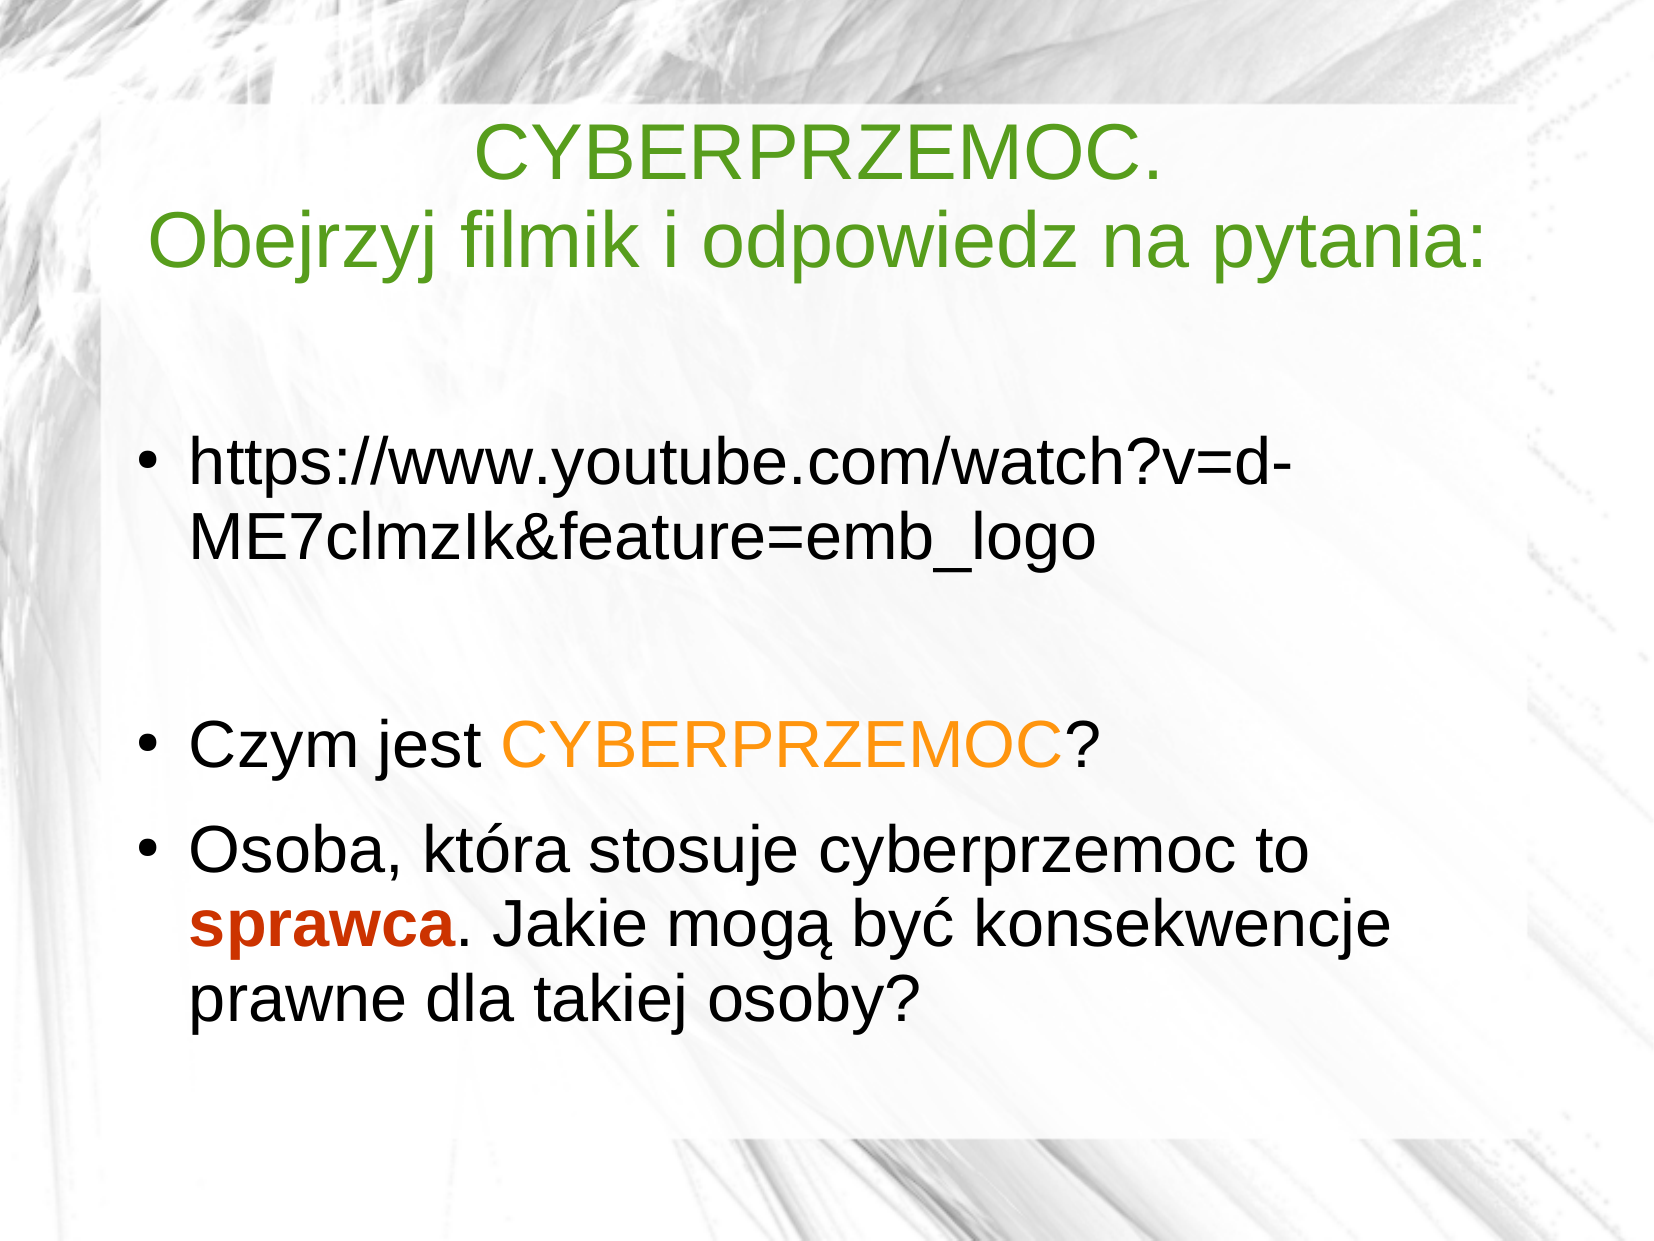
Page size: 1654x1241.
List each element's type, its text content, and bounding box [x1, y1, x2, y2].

picture [0, 0, 1654, 1241]
list https://www.youtube.com/watch?v=d-ME7clmzIk&feature=emb_logo Czym jest CYBERPRZEMOC? Osoba, która stosuje cyberprzemoc to sprawca. Jakie mogą być konsekwencje prawne dla takiej osoby? [118, 319, 1571, 1037]
title CYBERPRZEMOC. Obejrzyj filmik i odpowiedz na pytania: [135, 107, 1524, 285]
